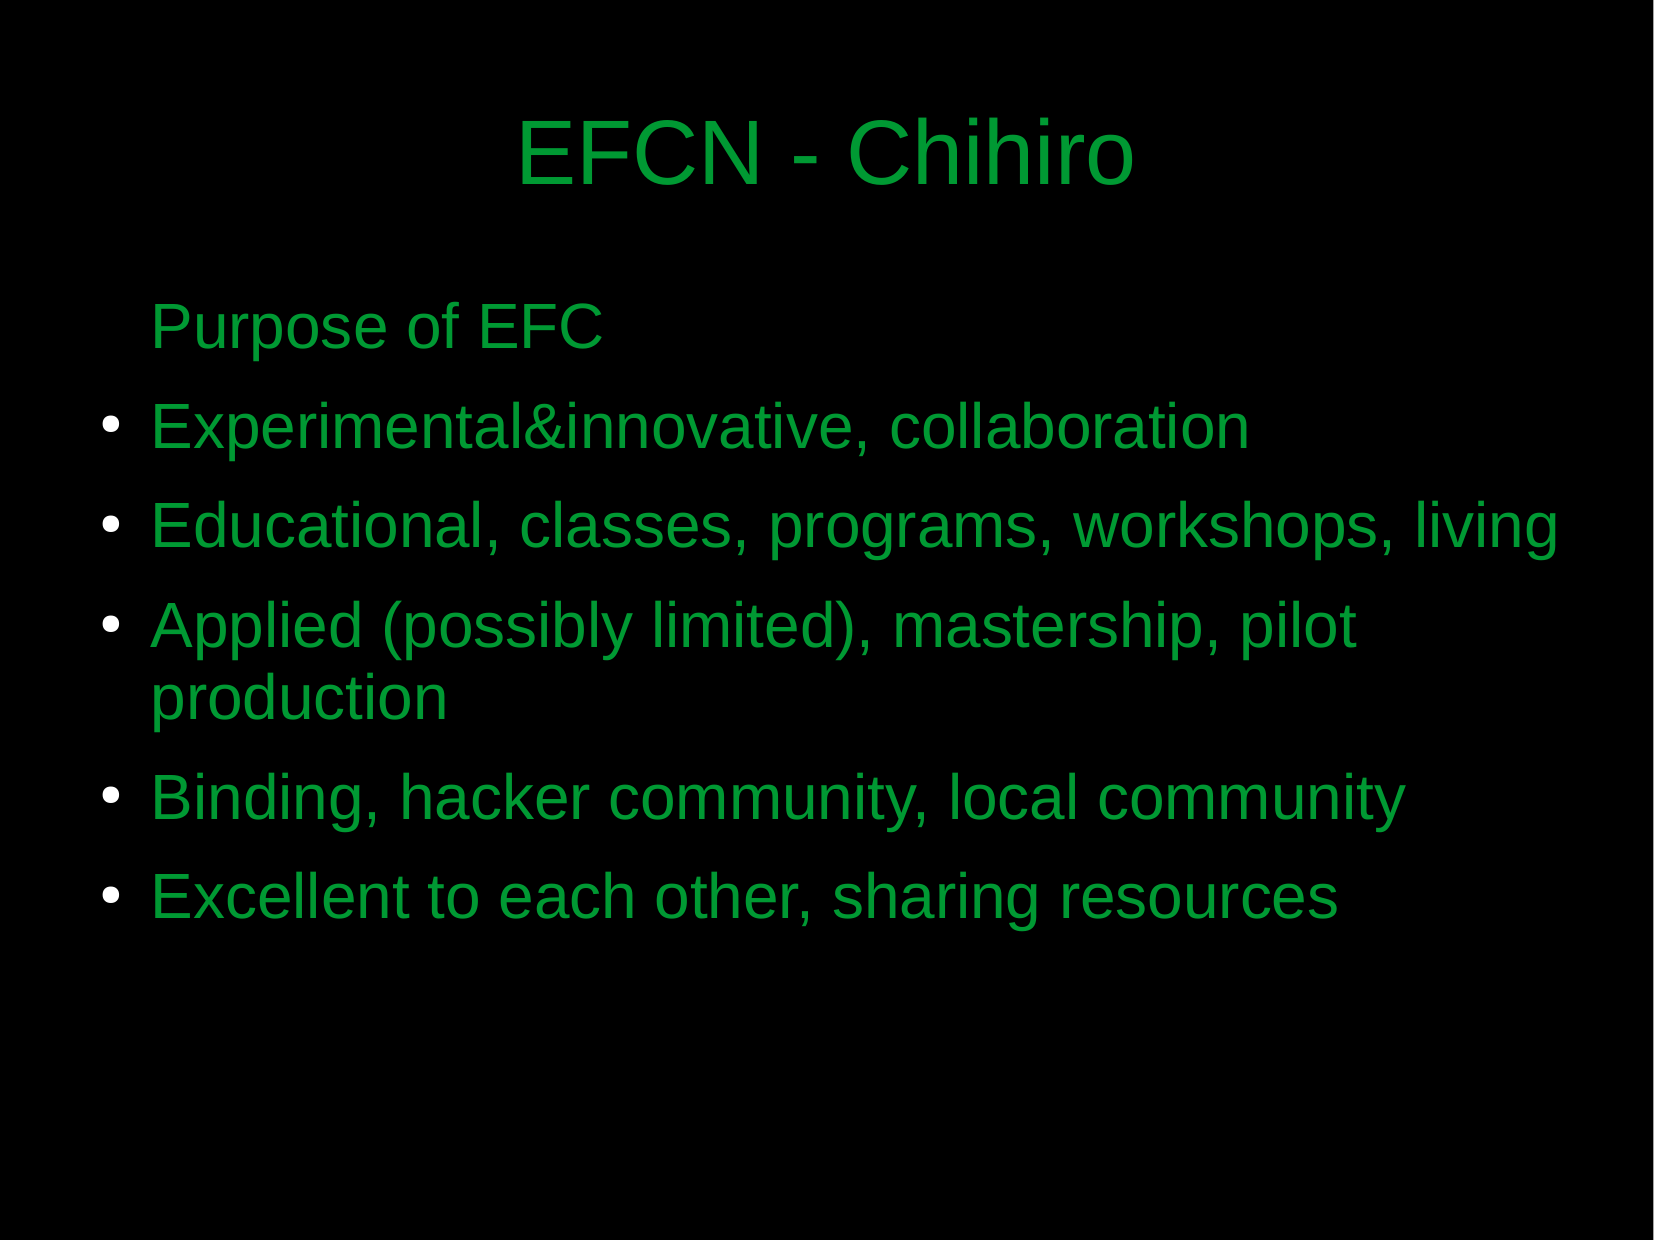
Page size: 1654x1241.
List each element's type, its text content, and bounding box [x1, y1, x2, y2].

list Purpose of EFC Experimental&innovative, collaboration Educational, classes, programs, workshops, living Applied (possibly limited), mastership, pilot production Binding, hacker community, local community Excellent to each other, sharing resources [82, 290, 1571, 1010]
title EFCN - Chihiro [82, 49, 1571, 257]
